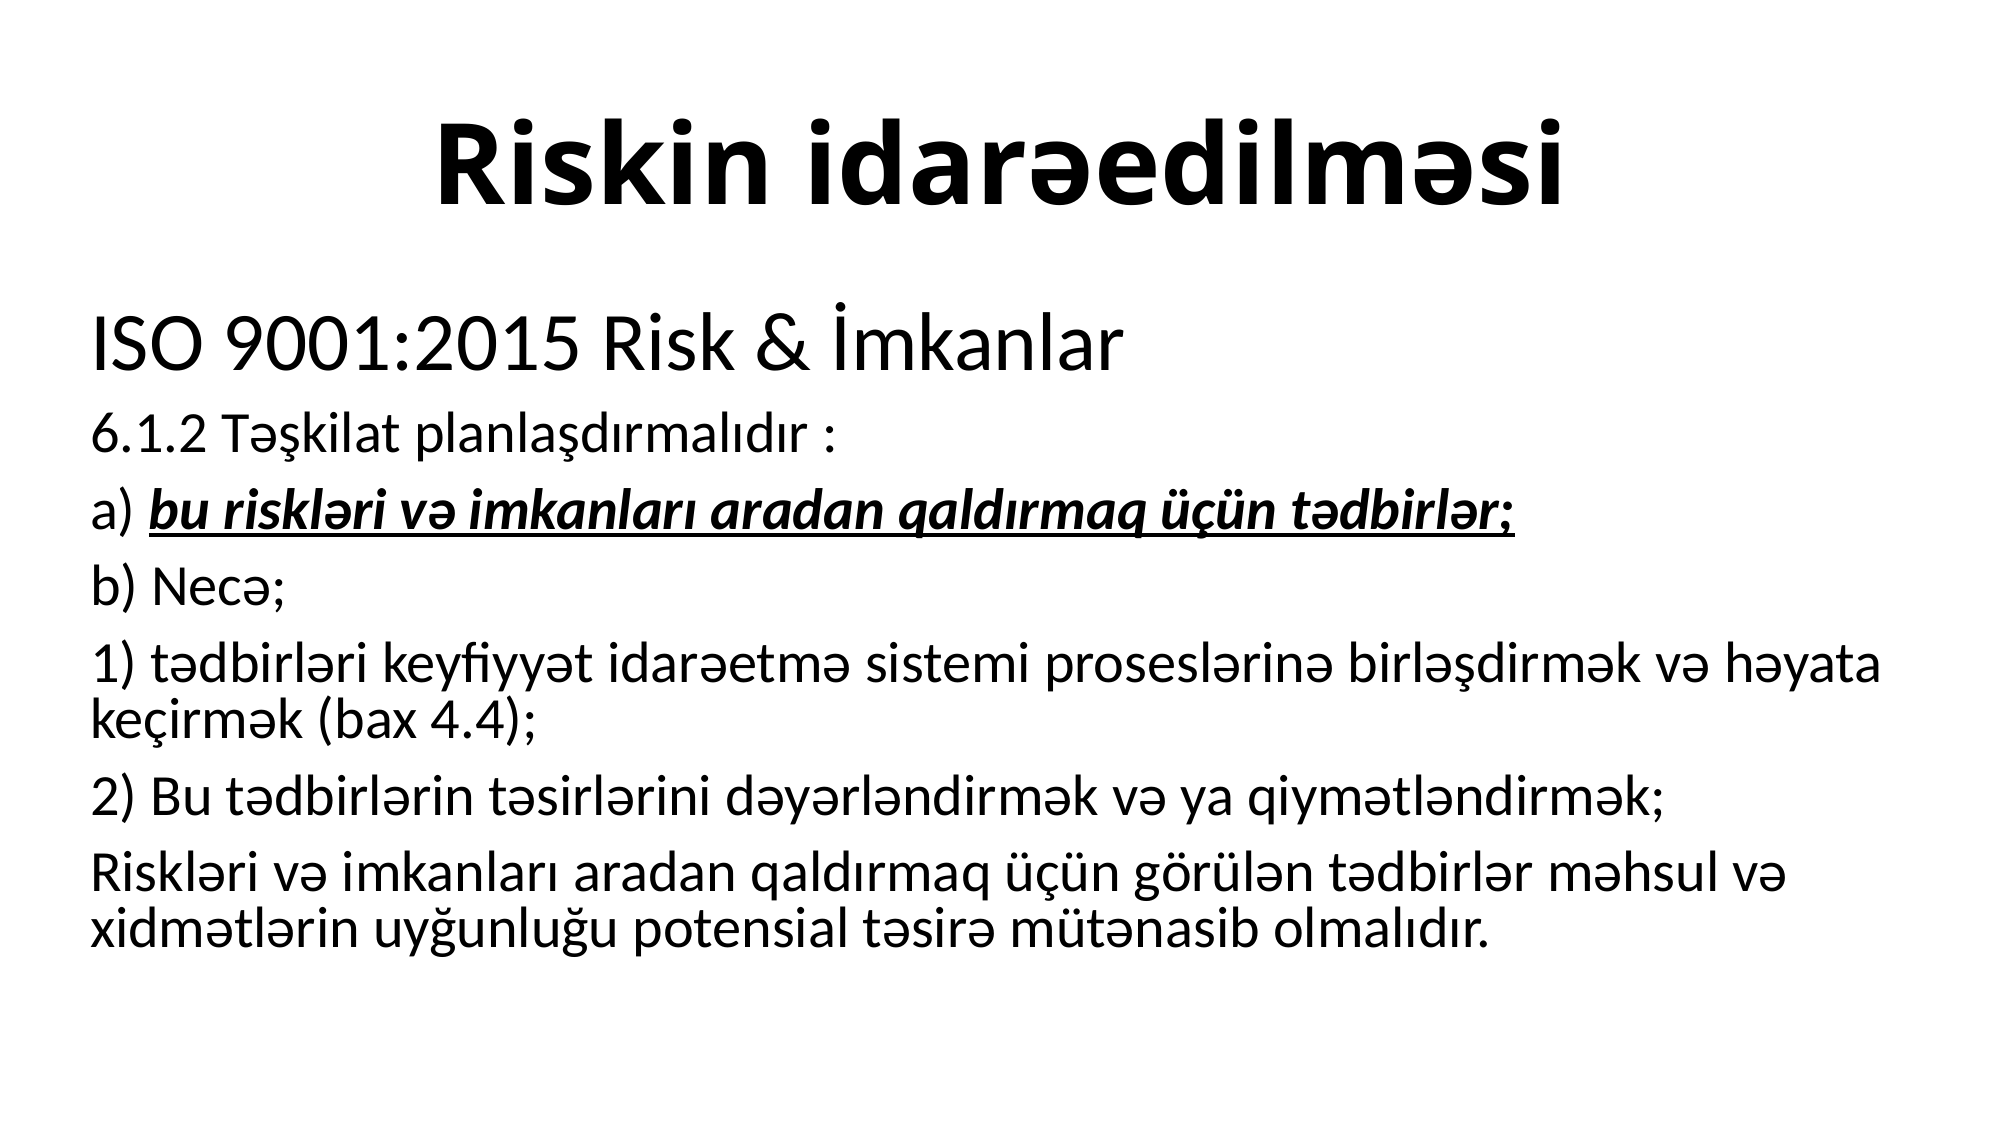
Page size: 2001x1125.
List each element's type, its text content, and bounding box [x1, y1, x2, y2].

title Riskin idarəedilməsi [137, 59, 1863, 278]
list ISO 9001:2015 Risk & İmkanlar 6.1.2 Təşkilat planlaşdırmalıdır : a) bu riskləri və imkanları aradan qaldırmaq üçün tədbirlər; b) Necə; 1) tədbirləri keyfiyyət idarəetmə sistemi proseslərinə birləşdirmək və həyata keçirmək (bax 4.4); 2) Bu tədbirlərin təsirlərini dəyərləndirmək və ya qiymətləndirmək; Riskləri və imkanları aradan qaldırmaq üçün görülən tədbirlər məhsul və xidmətlərin uyğunluğu potensial təsirə mütənasib olmalıdır. [75, 299, 1913, 1051]
